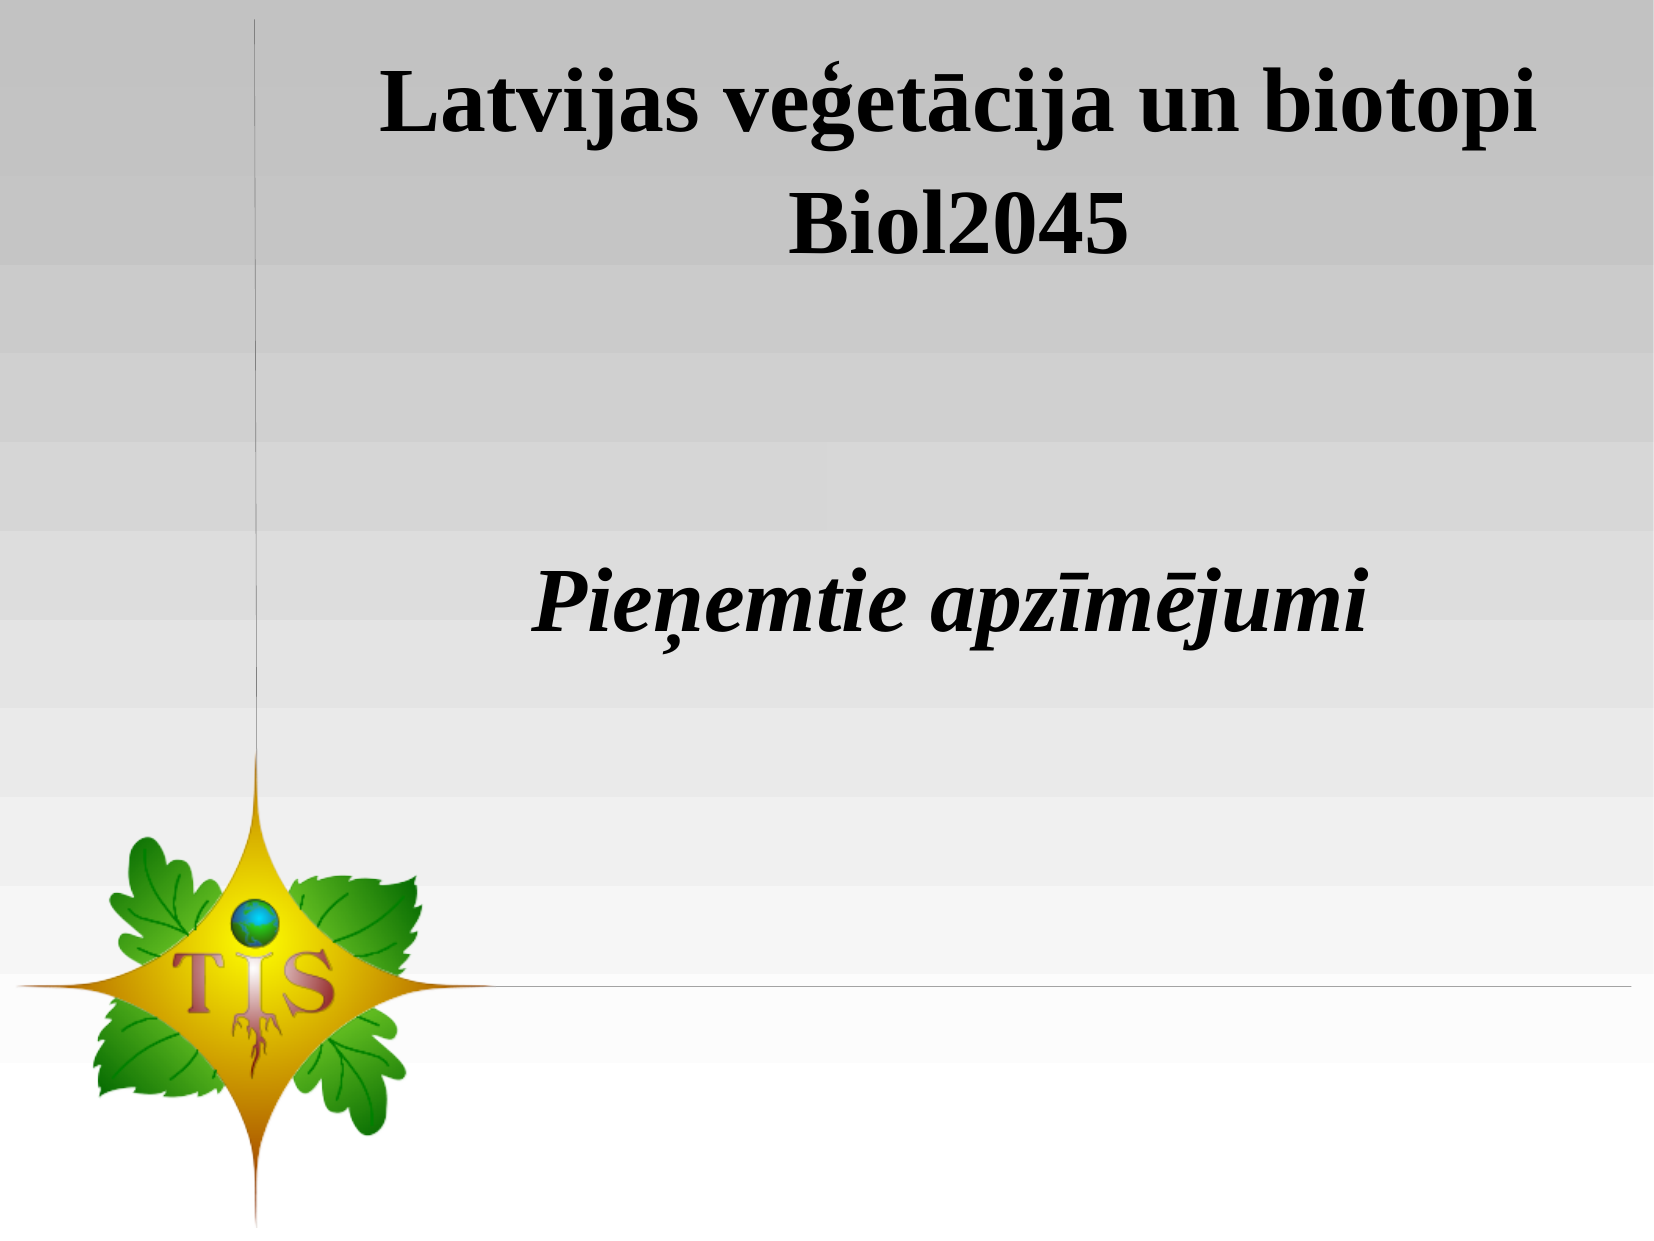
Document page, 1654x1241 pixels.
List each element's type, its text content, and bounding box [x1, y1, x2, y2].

title Pieņemtie apzīmējumi [295, 324, 1607, 857]
picture [0, 0, 1654, 1241]
